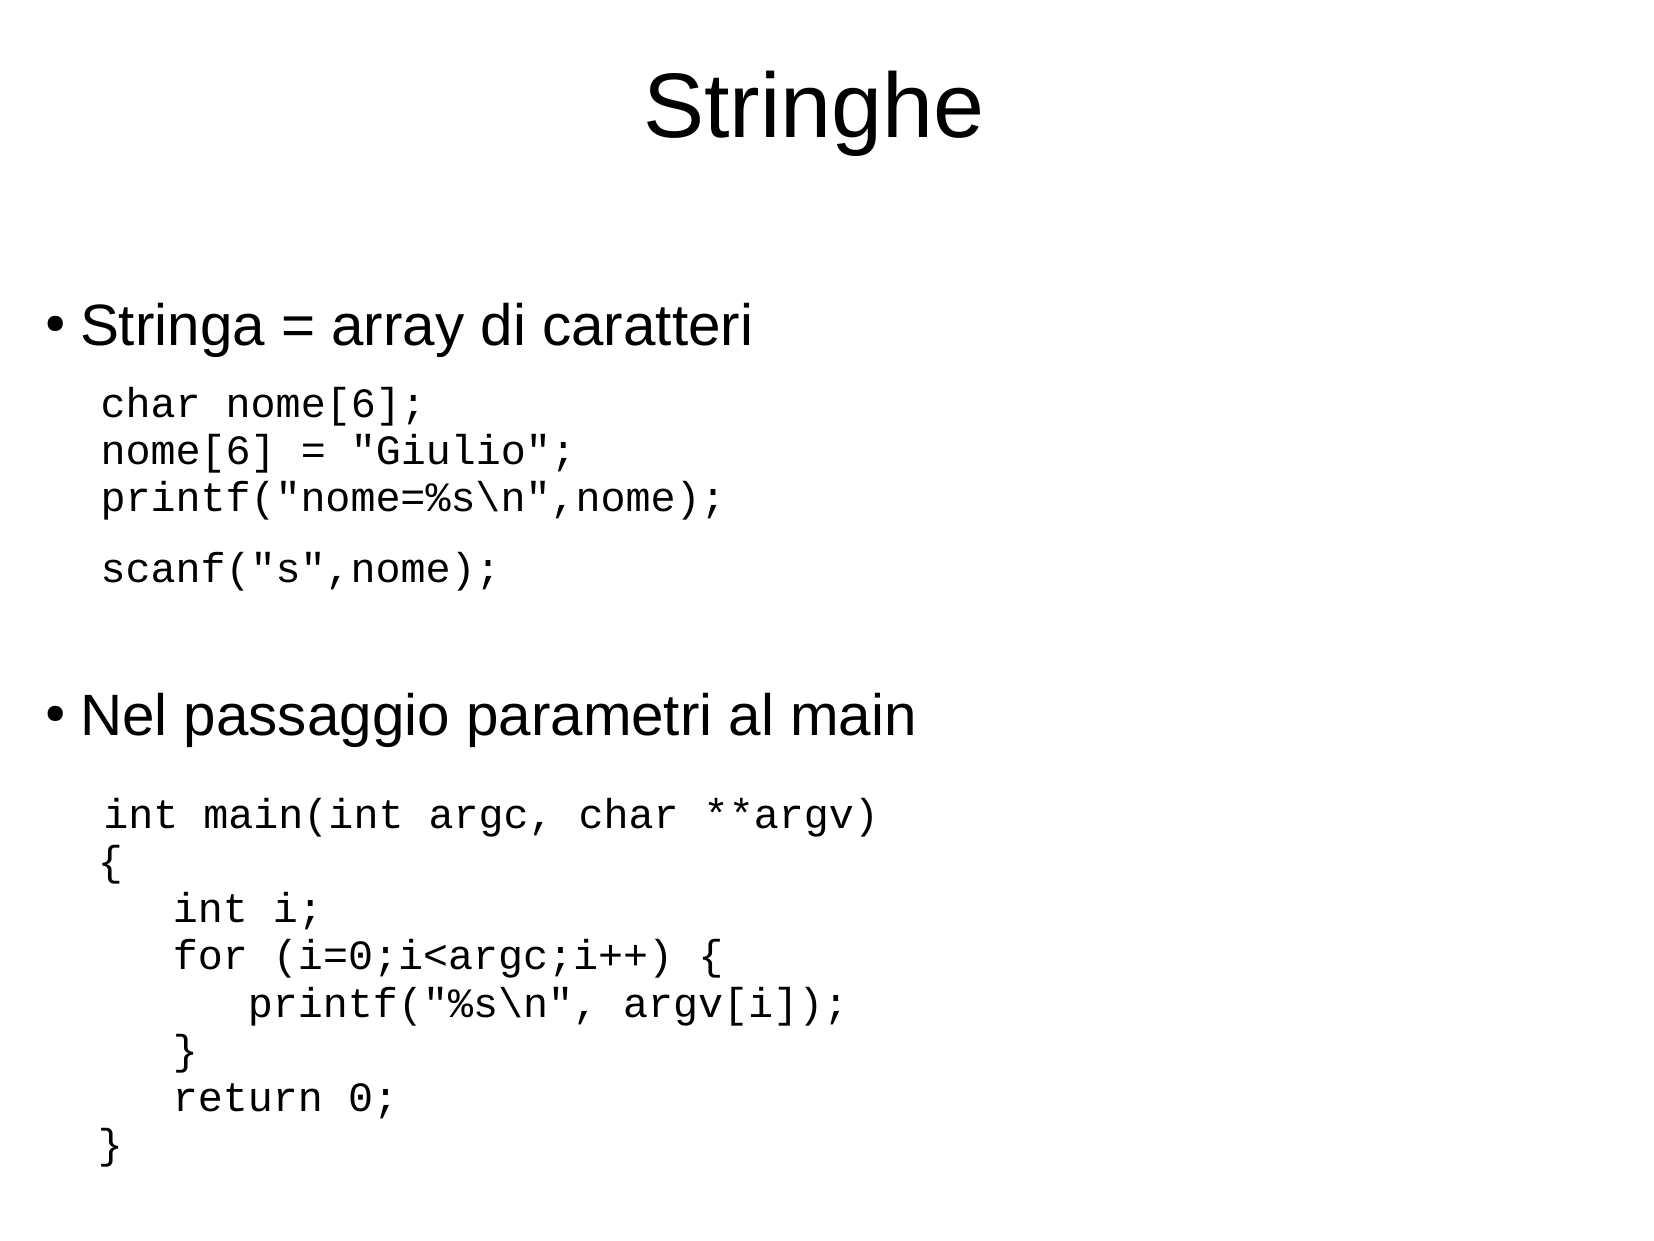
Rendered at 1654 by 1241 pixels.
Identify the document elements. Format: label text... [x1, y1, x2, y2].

text_box char nome[6]; nome[6] = "Giulio"; printf("nome=%s\n",nome); scanf("s",nome); [15, 375, 812, 683]
title Stringhe [82, 2, 1571, 210]
text_box int main(int argc, char **argv) { int i; for (i=0;i<argc;i++) { printf("%s\n", argv[i]); } return 0; } [83, 785, 1036, 1179]
text_box Stringa = array di caratteri Nel passaggio parametri al main [30, 285, 1636, 1201]
